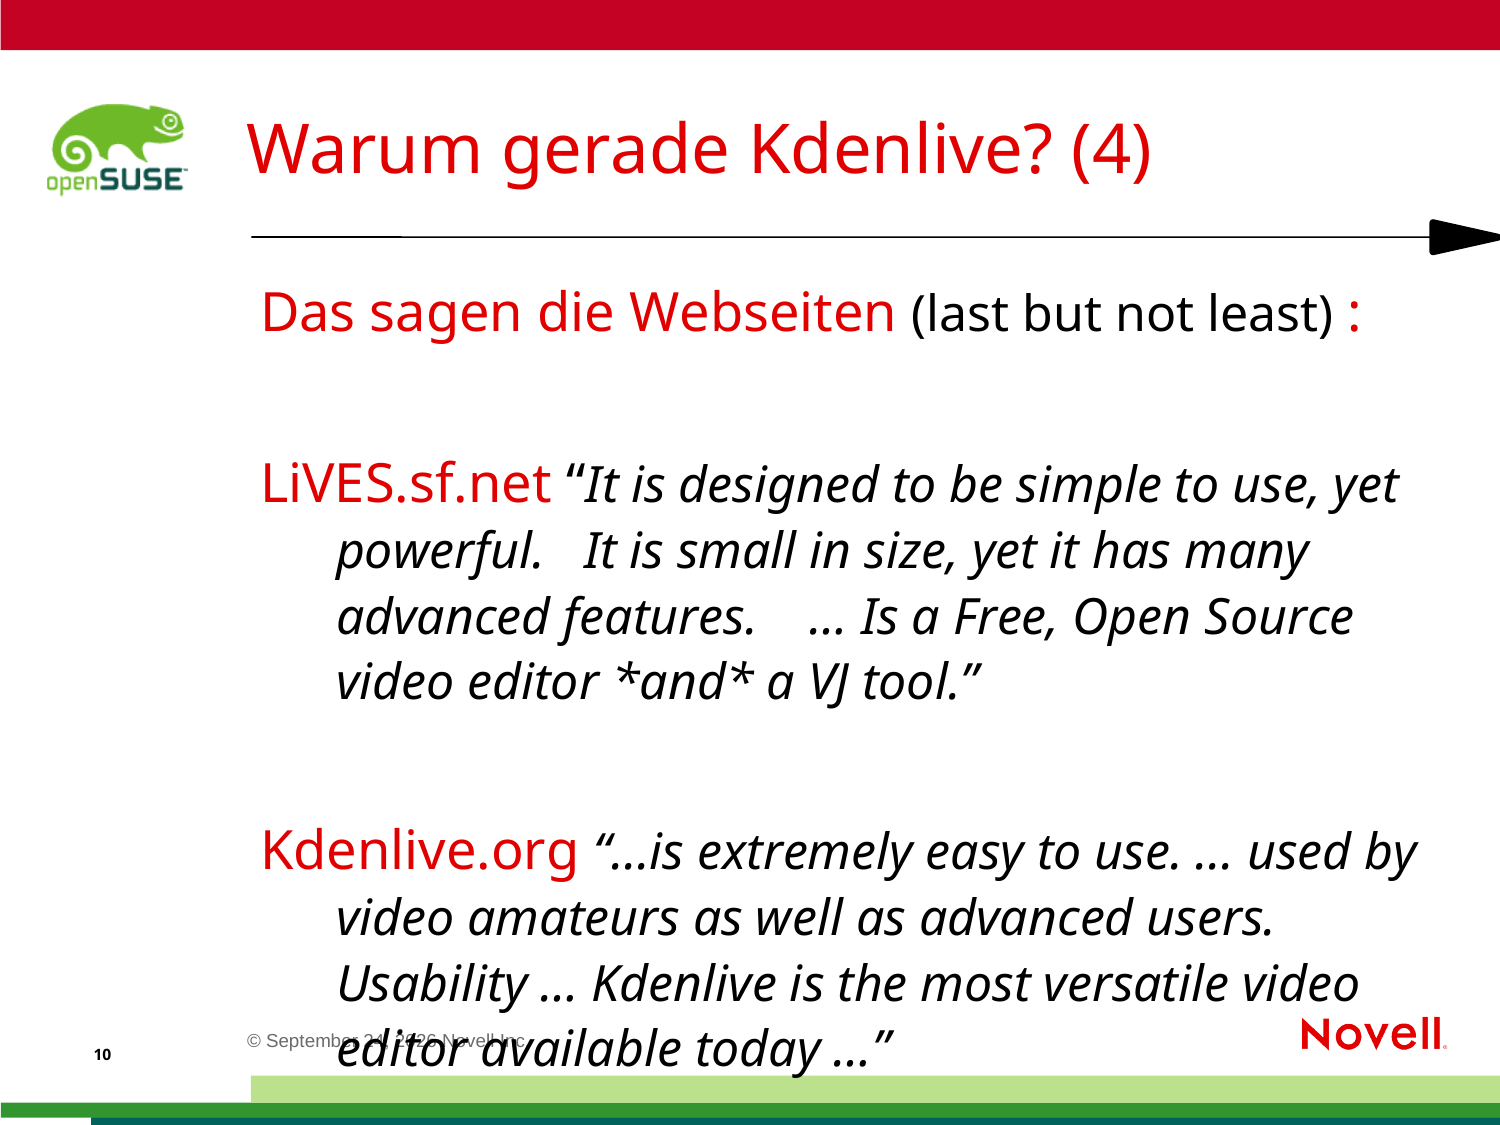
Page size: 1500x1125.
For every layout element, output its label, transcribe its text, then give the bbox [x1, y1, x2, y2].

picture [47, 104, 188, 197]
picture [1295, 1026, 1453, 1056]
list Das sagen die Webseiten (last but not least) : LiVES.sf.net “It is designed to be simple to use, yet powerful. It is small in size, yet it has many advanced features. … Is a Free, Open Source video editor *and* a VJ tool.” Kdenlive.org “...is extremely easy to use. ... used by video amateurs as well as advanced users. Usability … Kdenlive is the most versatile video editor available today …” [245, 267, 1458, 1026]
title Warum gerade Kdenlive? (4) [246, 60, 1409, 239]
